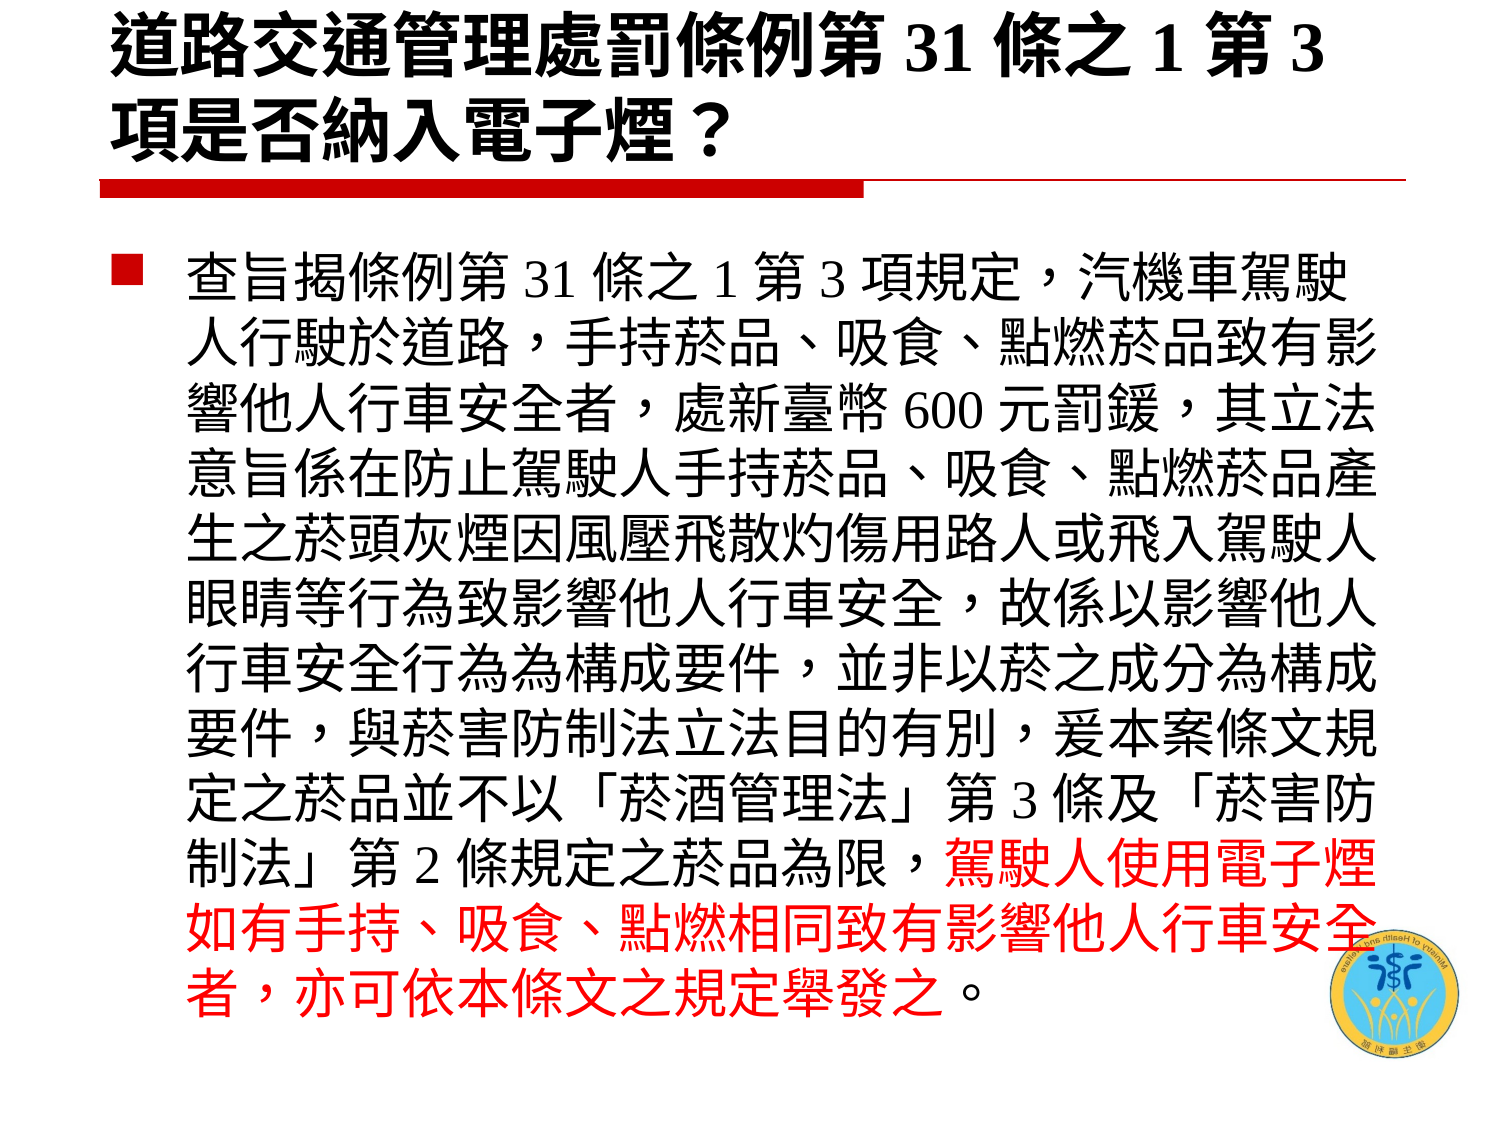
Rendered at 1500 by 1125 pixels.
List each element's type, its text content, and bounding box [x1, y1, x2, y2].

picture [1324, 927, 1468, 1062]
title 道路交通管理處罰條例第31條之1第3項是否納入電子煙？ [94, 64, 1407, 178]
list 查旨揭條例第31條之1第3項規定，汽機車駕駛人行駛於道路，手持菸品、吸食、點燃菸品致有影響他人行車安全者，處新臺幣600元罰鍰，其立法意旨係在防止駕駛人手持菸品、吸食、點燃菸品產生之菸頭灰煙因風壓飛散灼傷用路人或飛入駕駛人眼睛等行為致影響他人行車安全，故係以影響他人行車安全行為為構成要件，並非以菸之成分為構成要件，與菸害防制法立法目的有別，爰本案條文規定之菸品並不以「菸酒管理法」第3條及「菸害防制法」第2條規定之菸品為限，駕駛人使用電子煙如有手持、吸食、點燃相同致有影響他人行車安全者，亦可依本條文之規定舉發之。 [92, 236, 1406, 1049]
